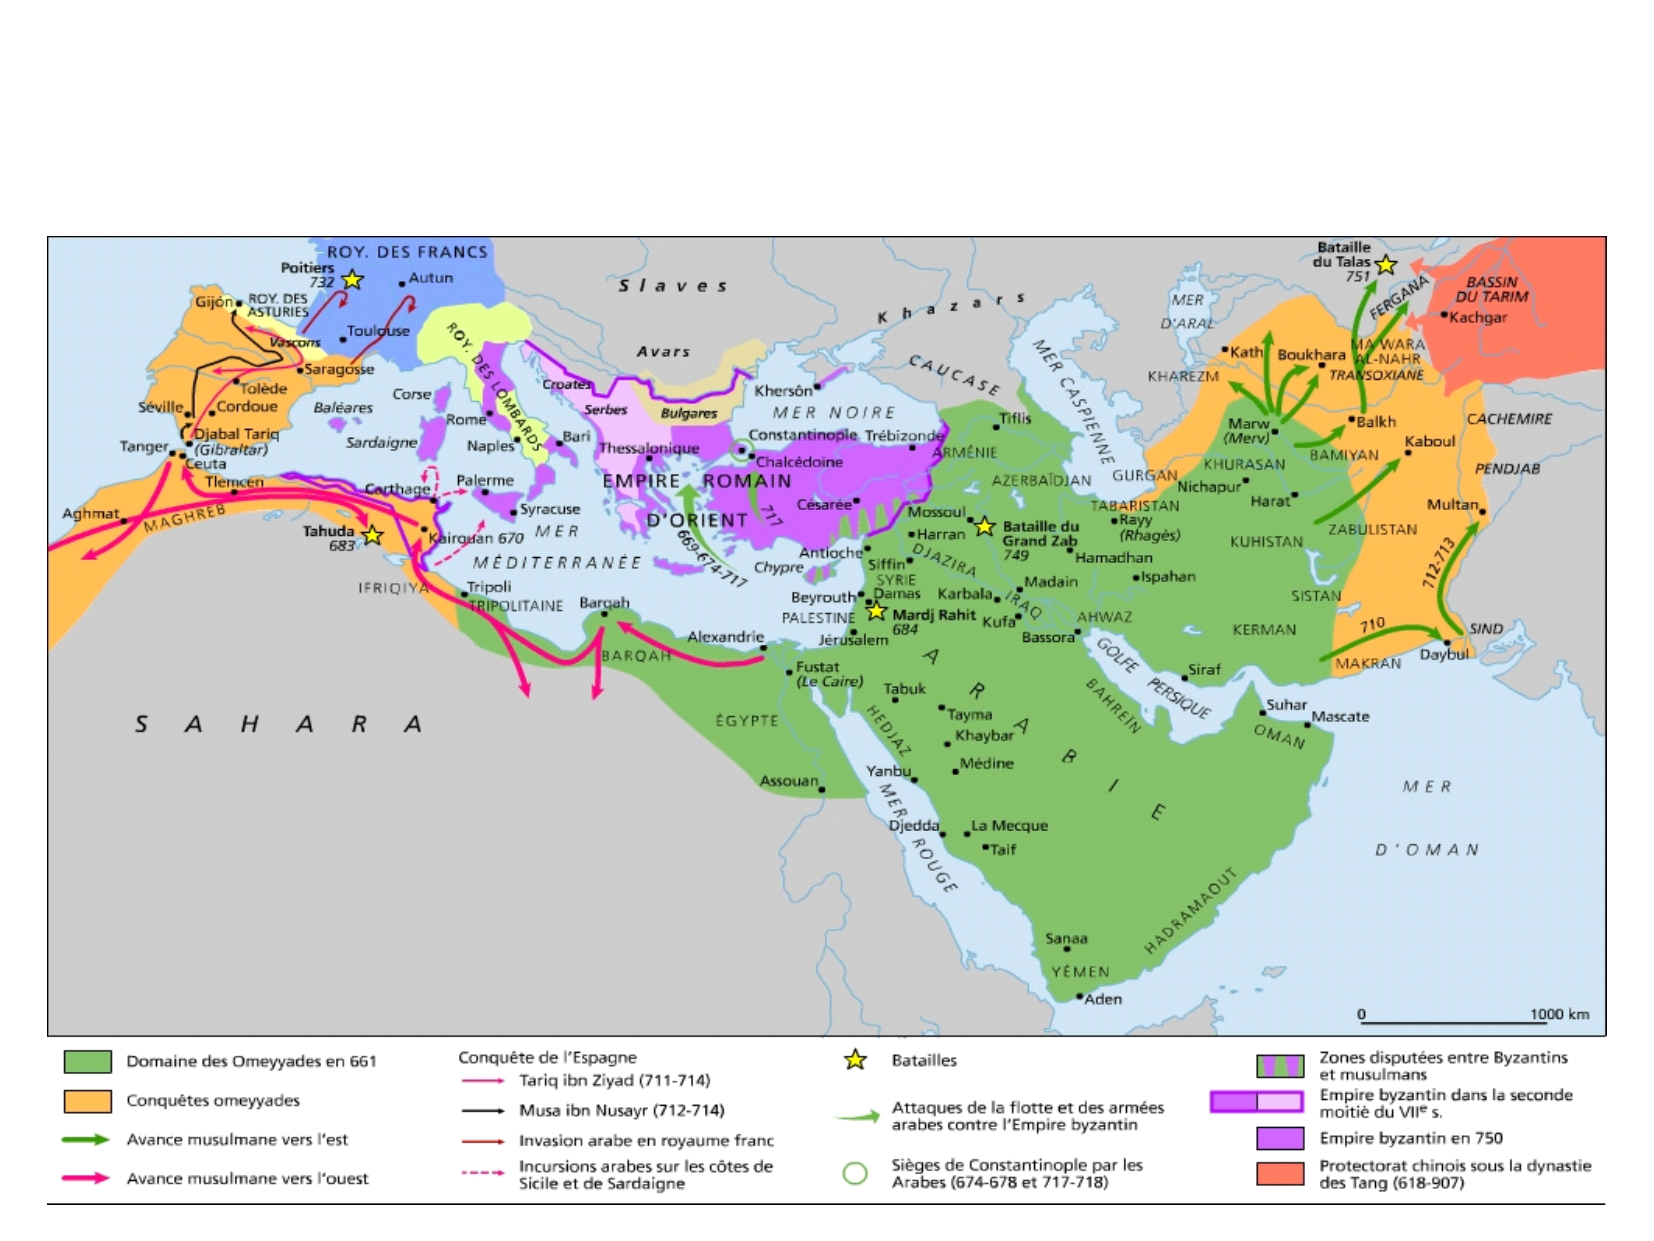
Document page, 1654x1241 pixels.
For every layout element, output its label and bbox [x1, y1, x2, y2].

picture [47, 236, 1607, 1205]
